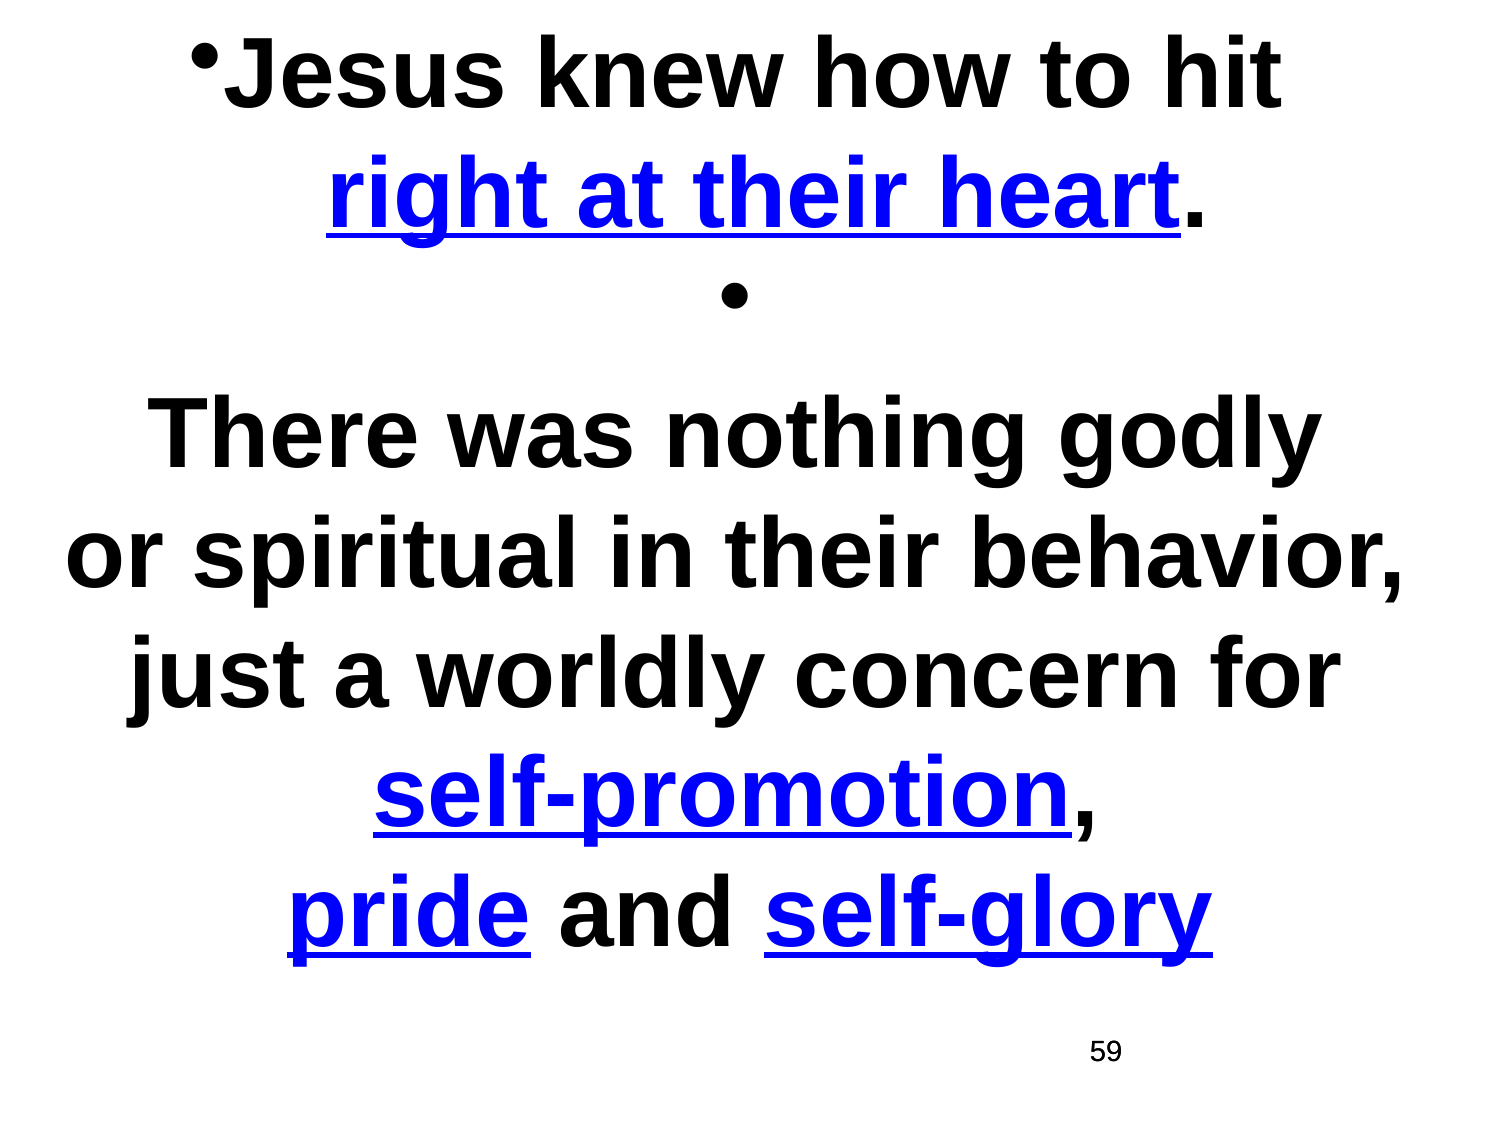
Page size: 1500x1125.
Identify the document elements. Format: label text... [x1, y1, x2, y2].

slide_number <number> [1074, 1024, 1425, 1103]
text_box Jesus knew how to hit right at their heart. There was nothing godly or spiritual in their behavior, just a worldly concern for self-promotion, pride and self-glory [0, 0, 1500, 975]
